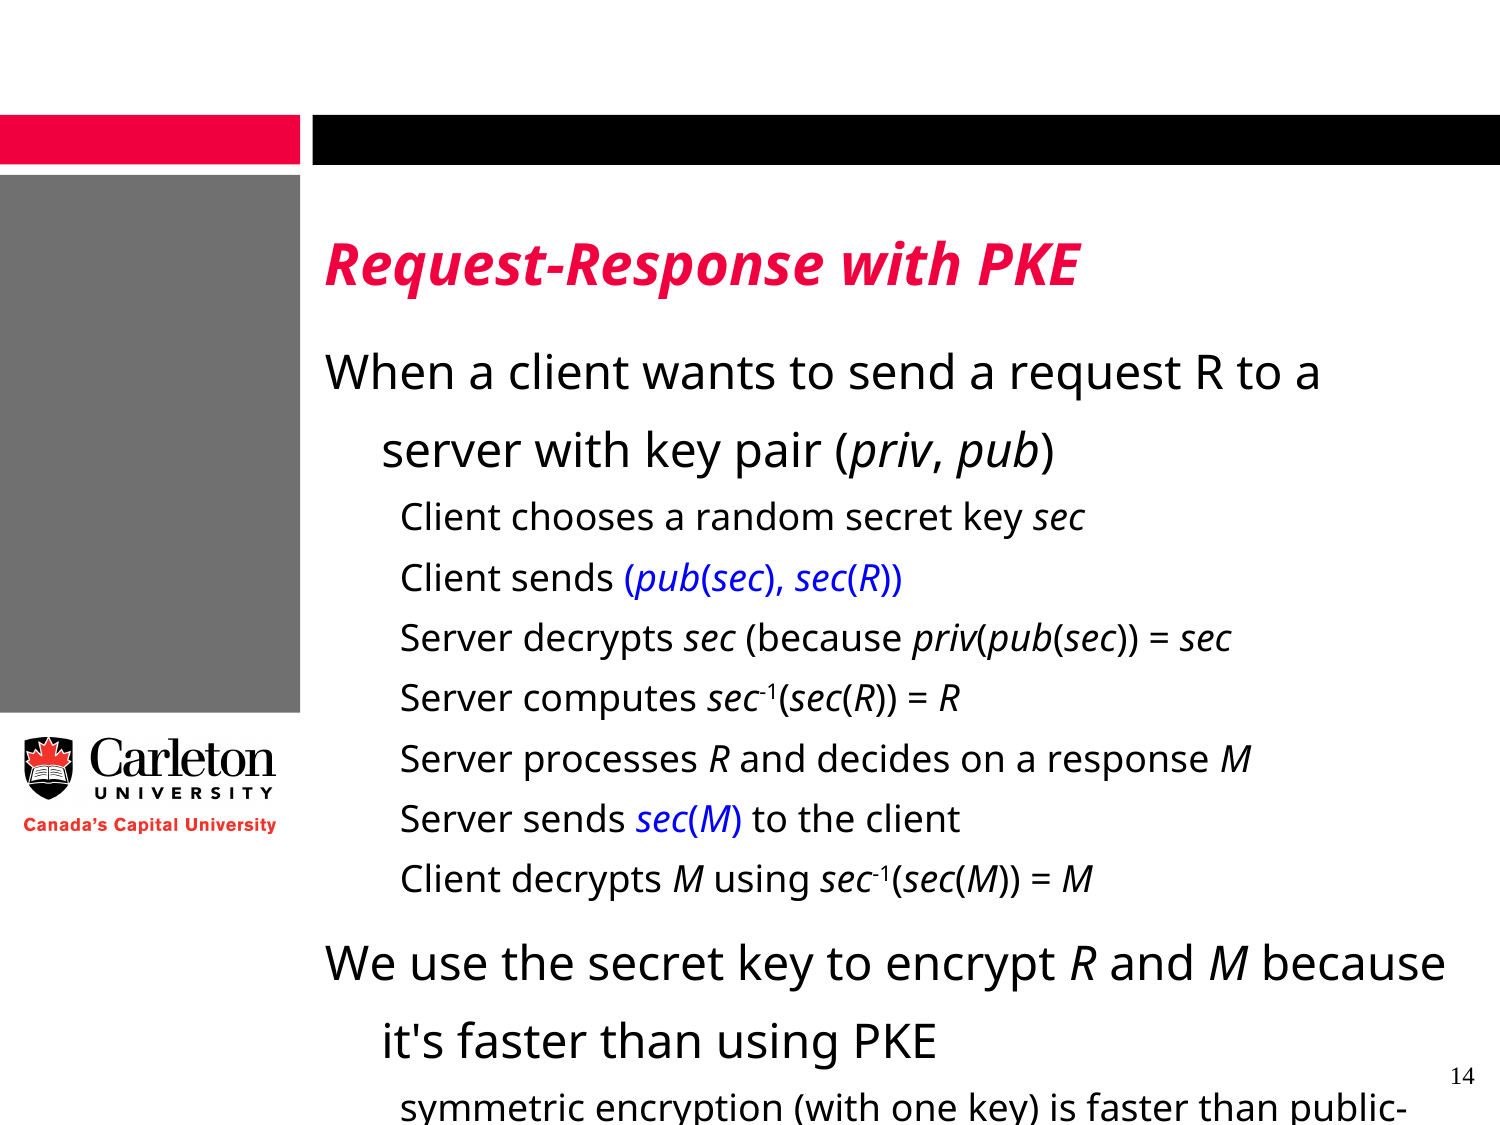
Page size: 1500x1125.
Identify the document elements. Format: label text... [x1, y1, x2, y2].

title Request-Response with PKE [324, 194, 1450, 324]
list When a client wants to send a request R to a server with key pair (priv, pub) Client chooses a random secret key sec Client sends (pub(sec), sec(R)) Server decrypts sec (because priv(pub(sec)) = sec Server computes sec-1(sec(R)) = R Server processes R and decides on a response M Server sends sec(M) to the client Client decrypts M using sec-1(sec(M)) = M We use the secret key to encrypt R and M because it's faster than using PKE symmetric encryption (with one key) is faster than public-key encryption (with two keys) [324, 324, 1450, 1061]
picture [24, 737, 276, 834]
